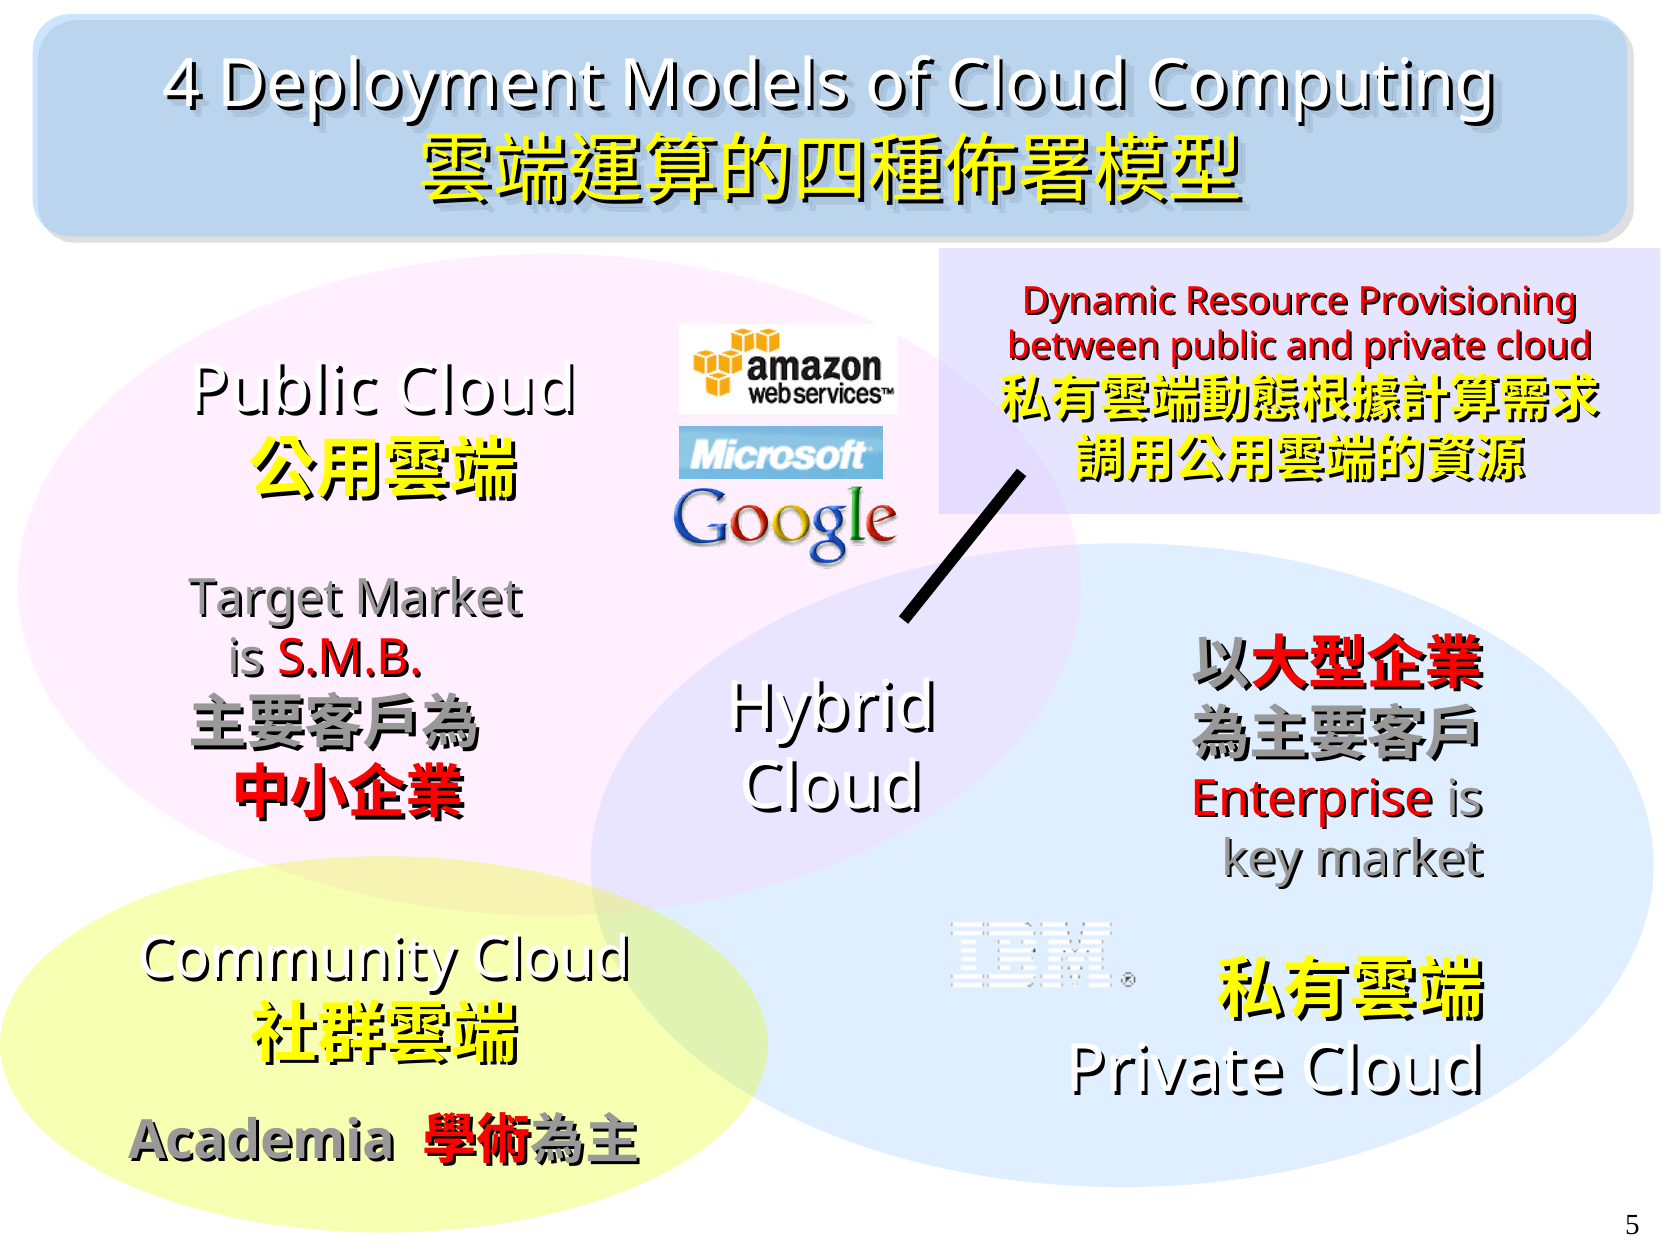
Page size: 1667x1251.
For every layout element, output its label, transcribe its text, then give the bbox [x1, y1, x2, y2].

picture [667, 484, 904, 570]
text_box Public Cloud 公用雲端 Target Market is S.M.B. 主要客戶為 中小企業 [17, 253, 1081, 910]
picture [915, 897, 1149, 1005]
picture [679, 426, 883, 479]
text_box Community Cloud 社群雲端 Academia 學術為主 [0, 856, 768, 1233]
text_box 以大型企業 為主要客戶 Enterprise is key market 私有雲端 Private Cloud [654, 543, 1654, 1188]
text_box Dynamic Resource Provisioning between public and private cloud 私有雲端動態根據計算需求 調用公用雲端的資源 [938, 248, 1661, 514]
text_box 4 Deployment Models of Cloud Computing 雲端運算的四種佈署模型 [32, 14, 1628, 237]
picture [679, 324, 898, 414]
text_box Hybrid Cloud [569, 654, 1093, 830]
